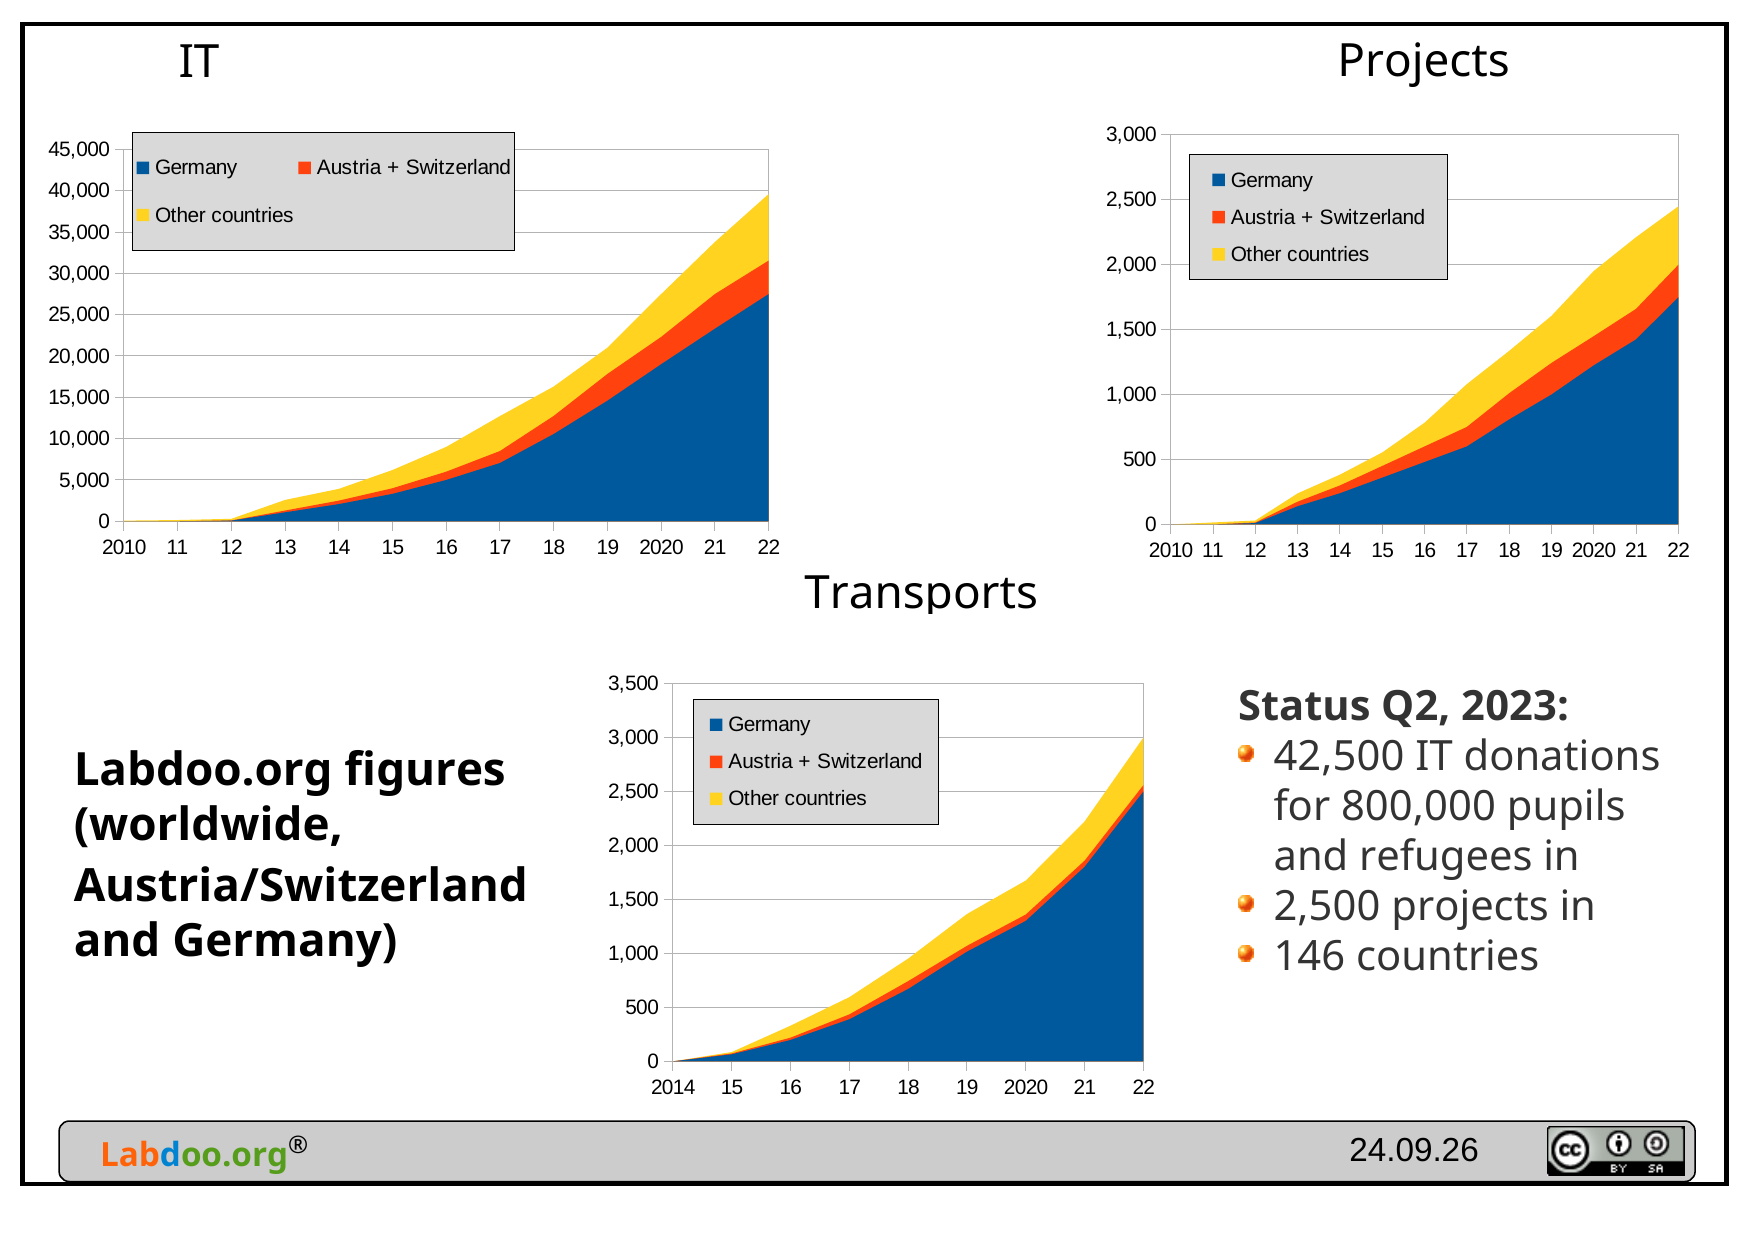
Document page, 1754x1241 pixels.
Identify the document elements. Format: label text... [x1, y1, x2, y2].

text_box Transports [732, 555, 1111, 614]
picture [1547, 1126, 1685, 1176]
chart [1086, 94, 1693, 593]
text_box Labdoo.org® [85, 1100, 390, 1172]
text_box IT donations [163, 24, 461, 94]
text_box Labdoo.org figures (worldwide, Austria/Switzerland and Germany) [59, 732, 579, 957]
chart [35, 94, 851, 563]
text_box Projects [1322, 23, 1548, 94]
chart [590, 614, 1169, 1111]
text_box Status Q2, 2023: 42,500 IT donations for 800,000 pupils and refugees in 2,500 projects in 146 countries [1223, 671, 1689, 1087]
